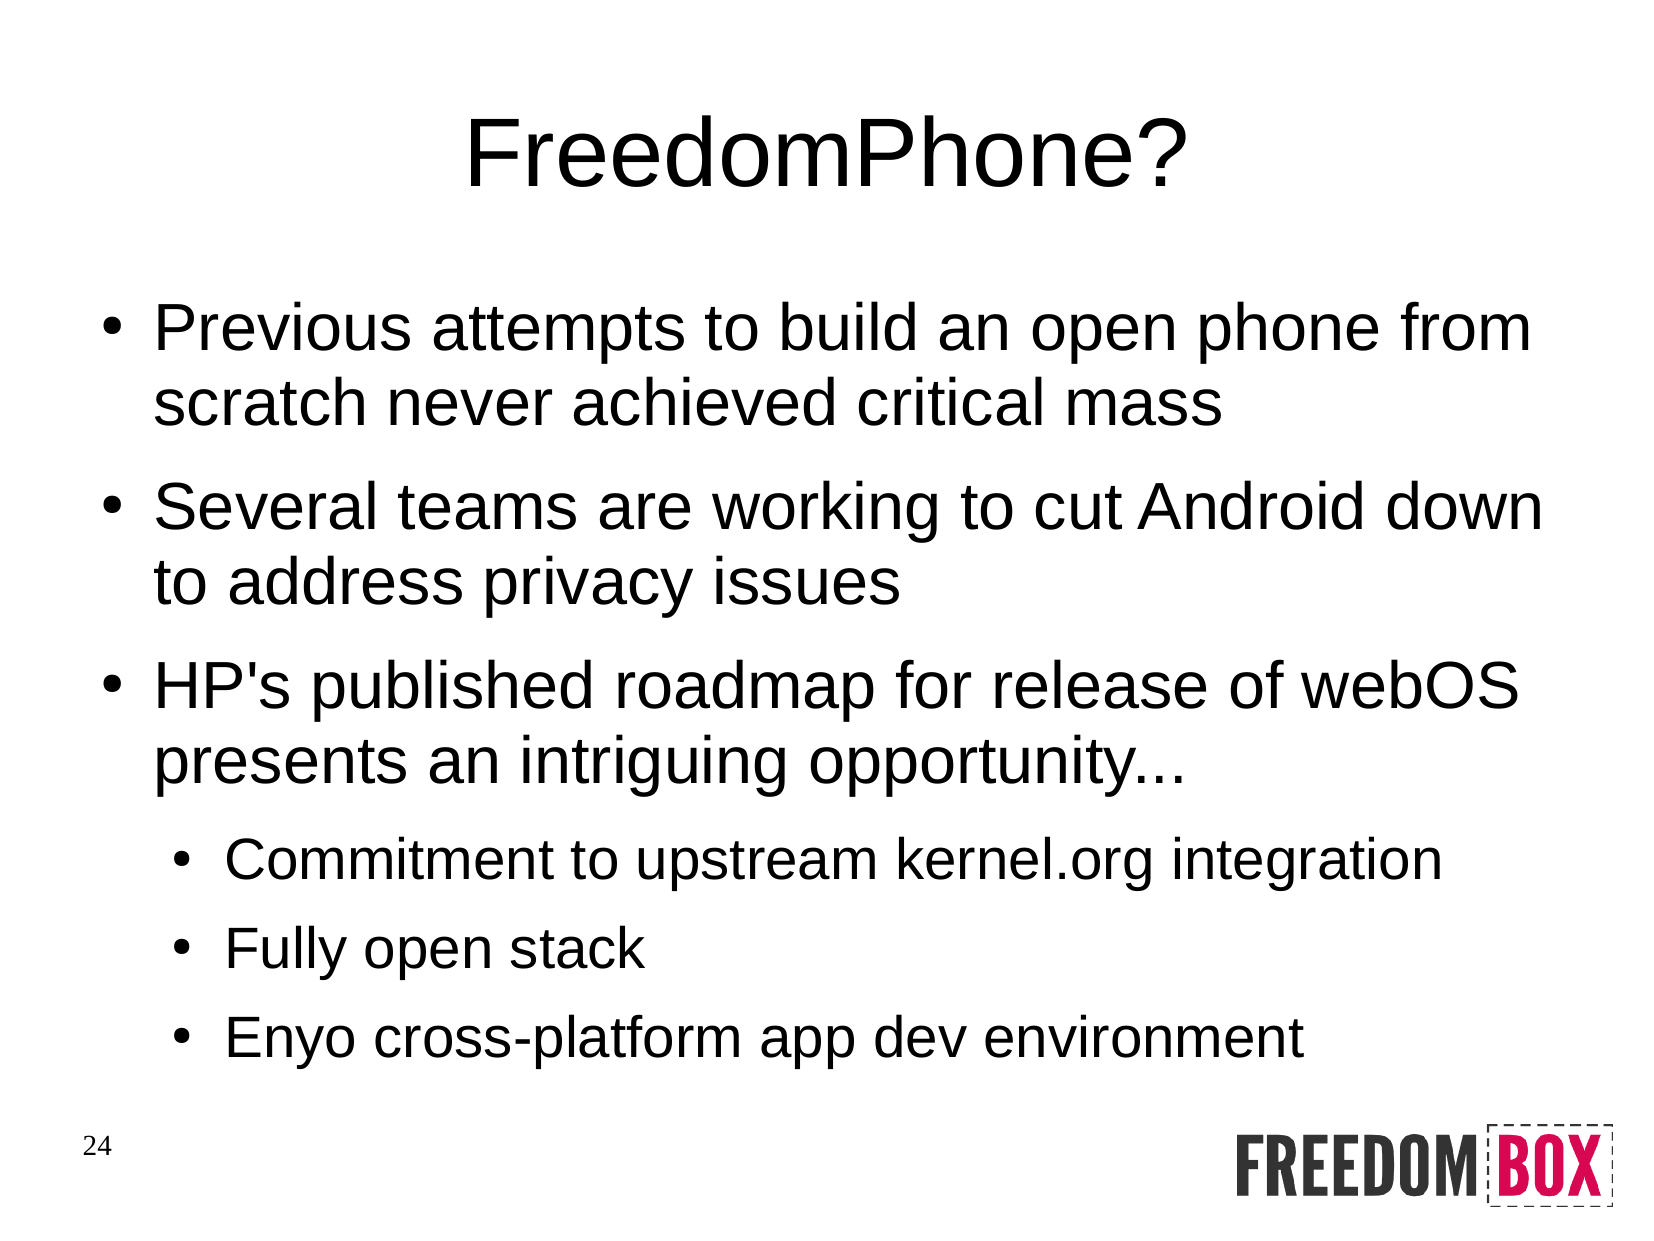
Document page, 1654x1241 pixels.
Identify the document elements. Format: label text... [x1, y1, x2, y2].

picture [1237, 1124, 1613, 1207]
list Previous attempts to build an open phone from scratch never achieved critical mass Several teams are working to cut Android down to address privacy issues HP's published roadmap for release of webOS presents an intriguing opportunity... Commitment to upstream kernel.org integration Fully open stack Enyo cross-platform app dev environment [82, 290, 1571, 1109]
title FreedomPhone? [82, 49, 1571, 257]
